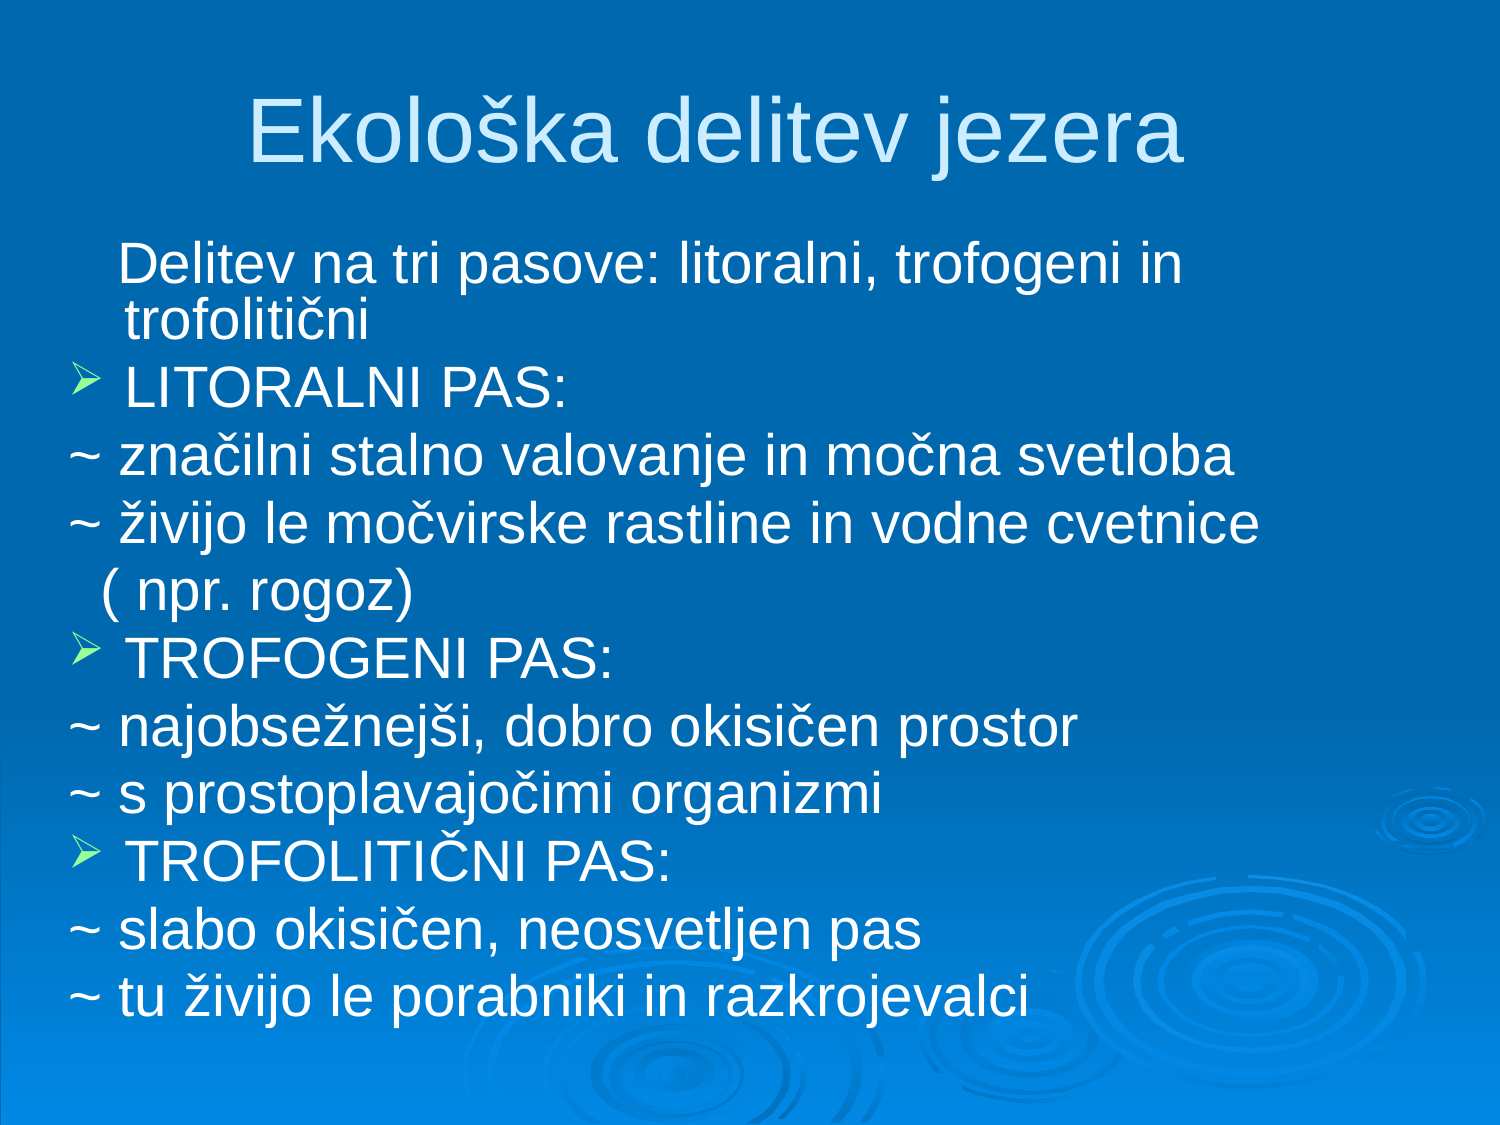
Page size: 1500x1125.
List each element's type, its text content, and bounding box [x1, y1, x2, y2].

title Ekološka delitev jezera [41, 31, 1392, 220]
list Delitev na tri pasove: litoralni, trofogeni in trofolitični LITORALNI PAS: ~ značilni stalno valovanje in močna svetloba ~ živijo le močvirske rastline in vodne cvetnice ( npr. rogoz) TROFOGENI PAS: ~ najobsežnejši, dobro okisičen prostor ~ s prostoplavajočimi organizmi TROFOLITIČNI PAS: ~ slabo okisičen, neosvetljen pas ~ tu živijo le porabniki in razkrojevalci [53, 231, 1404, 1071]
